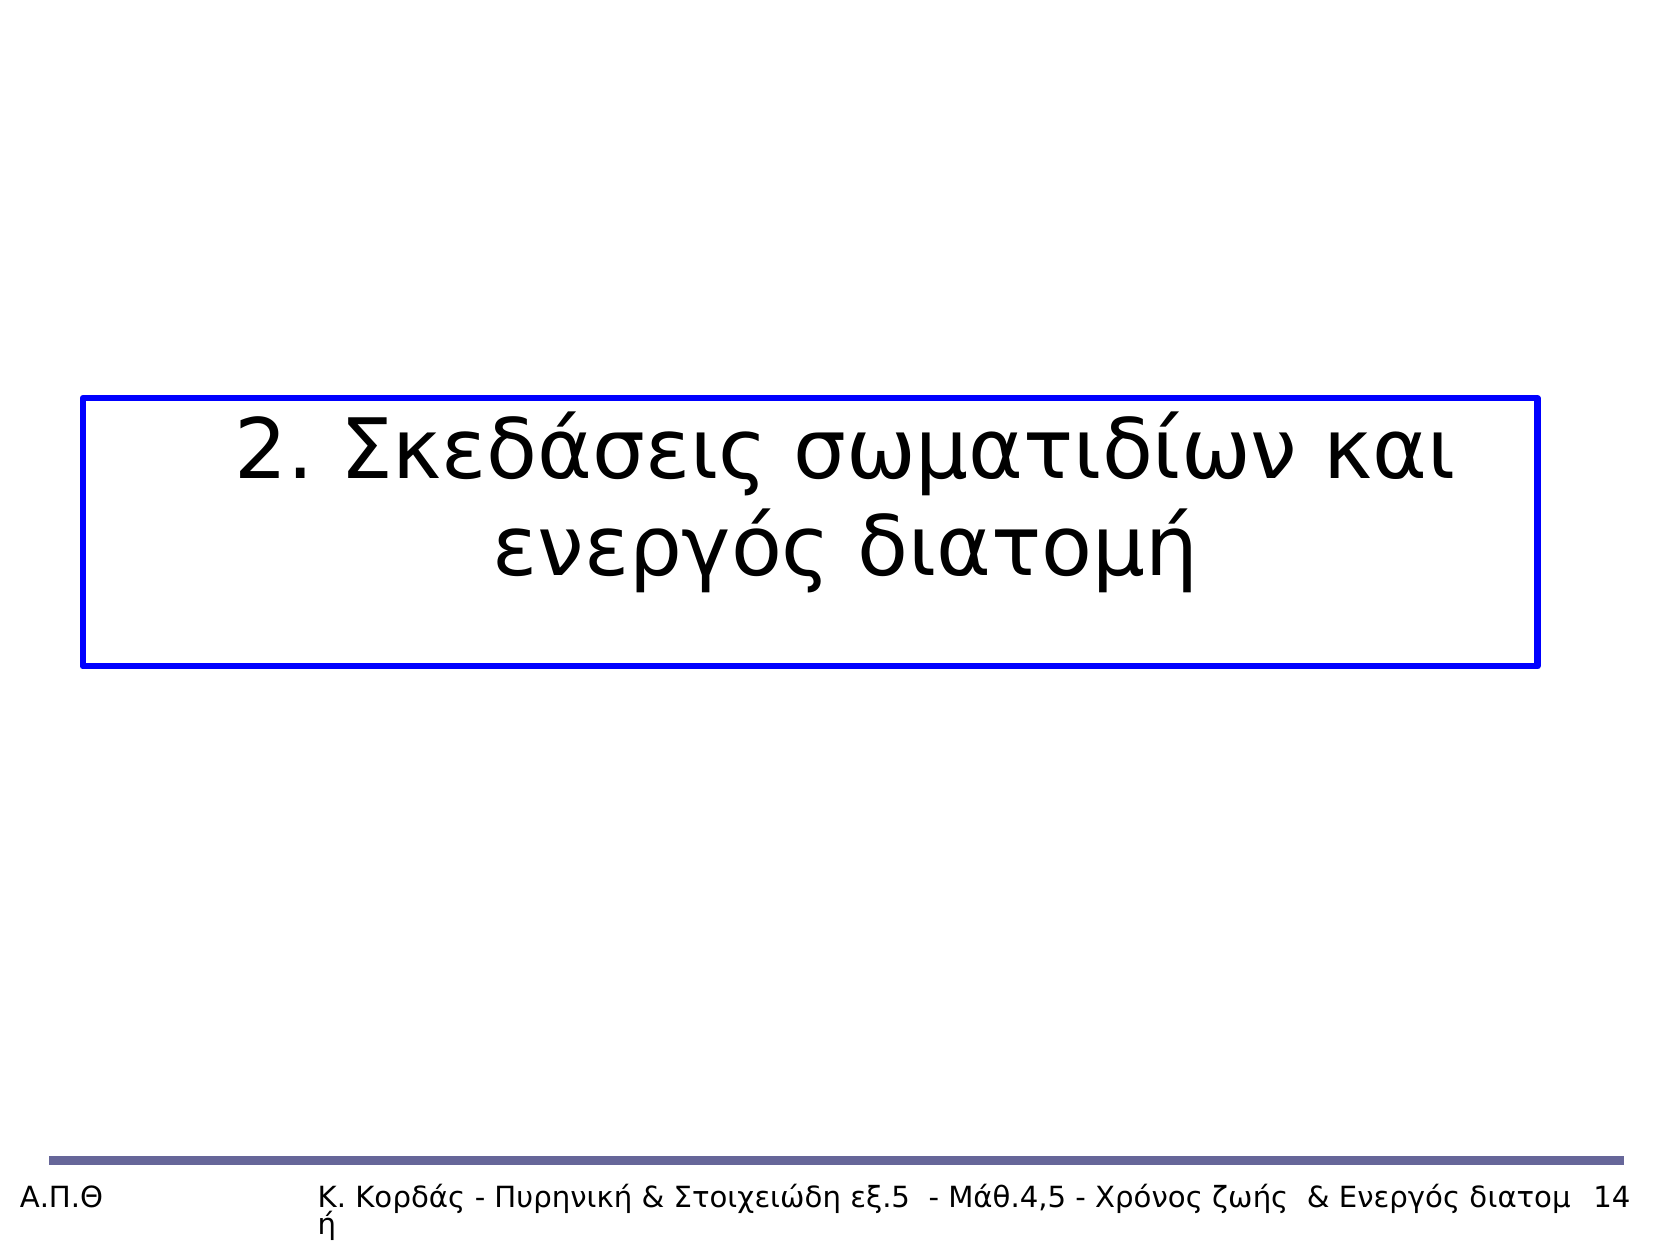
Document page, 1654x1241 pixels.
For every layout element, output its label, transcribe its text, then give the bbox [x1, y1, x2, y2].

list 2. Σκεδάσεις σωματιδίων και ενεργός διατομή [82, 398, 1538, 667]
